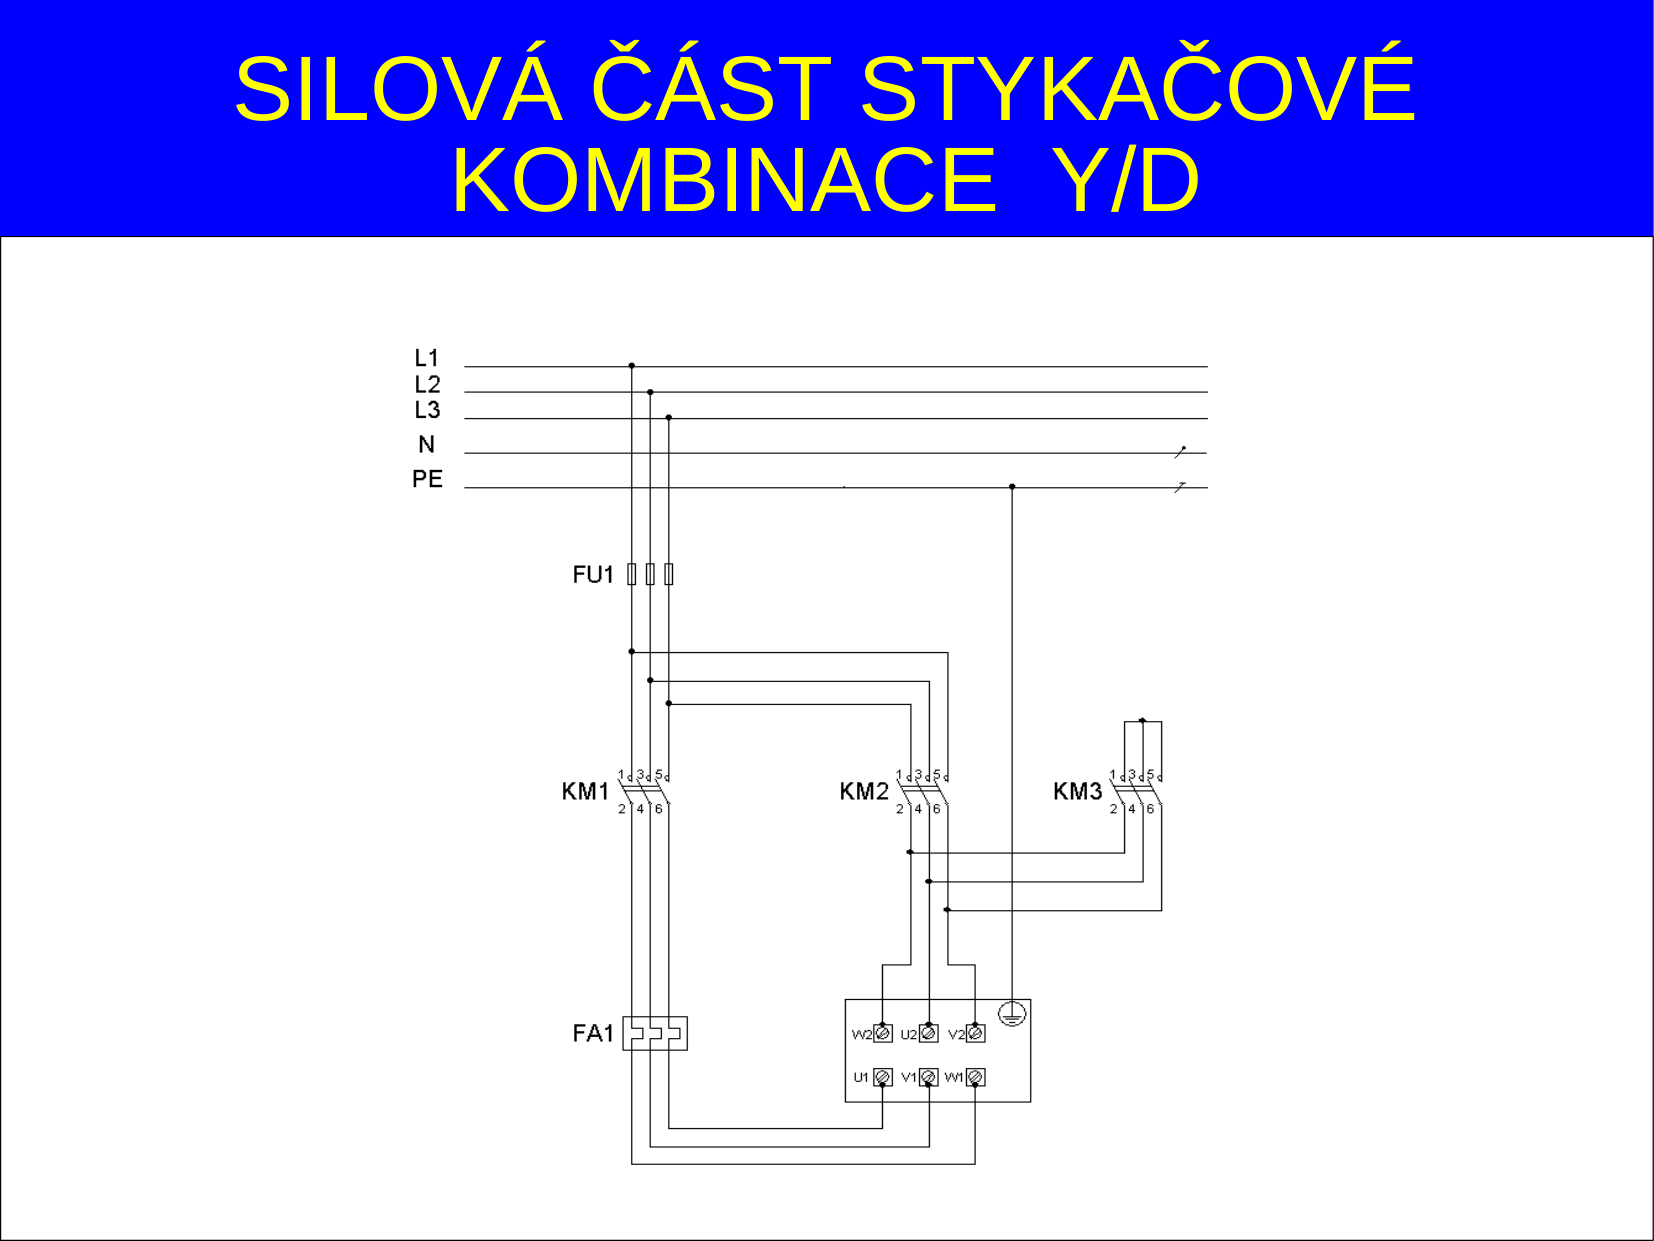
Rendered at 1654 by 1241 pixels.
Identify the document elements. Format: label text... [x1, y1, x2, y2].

title SILOVÁ ČÁST STYKAČOVÉ KOMBINACE Y/D [0, 29, 1654, 229]
picture [0, 236, 1654, 1241]
